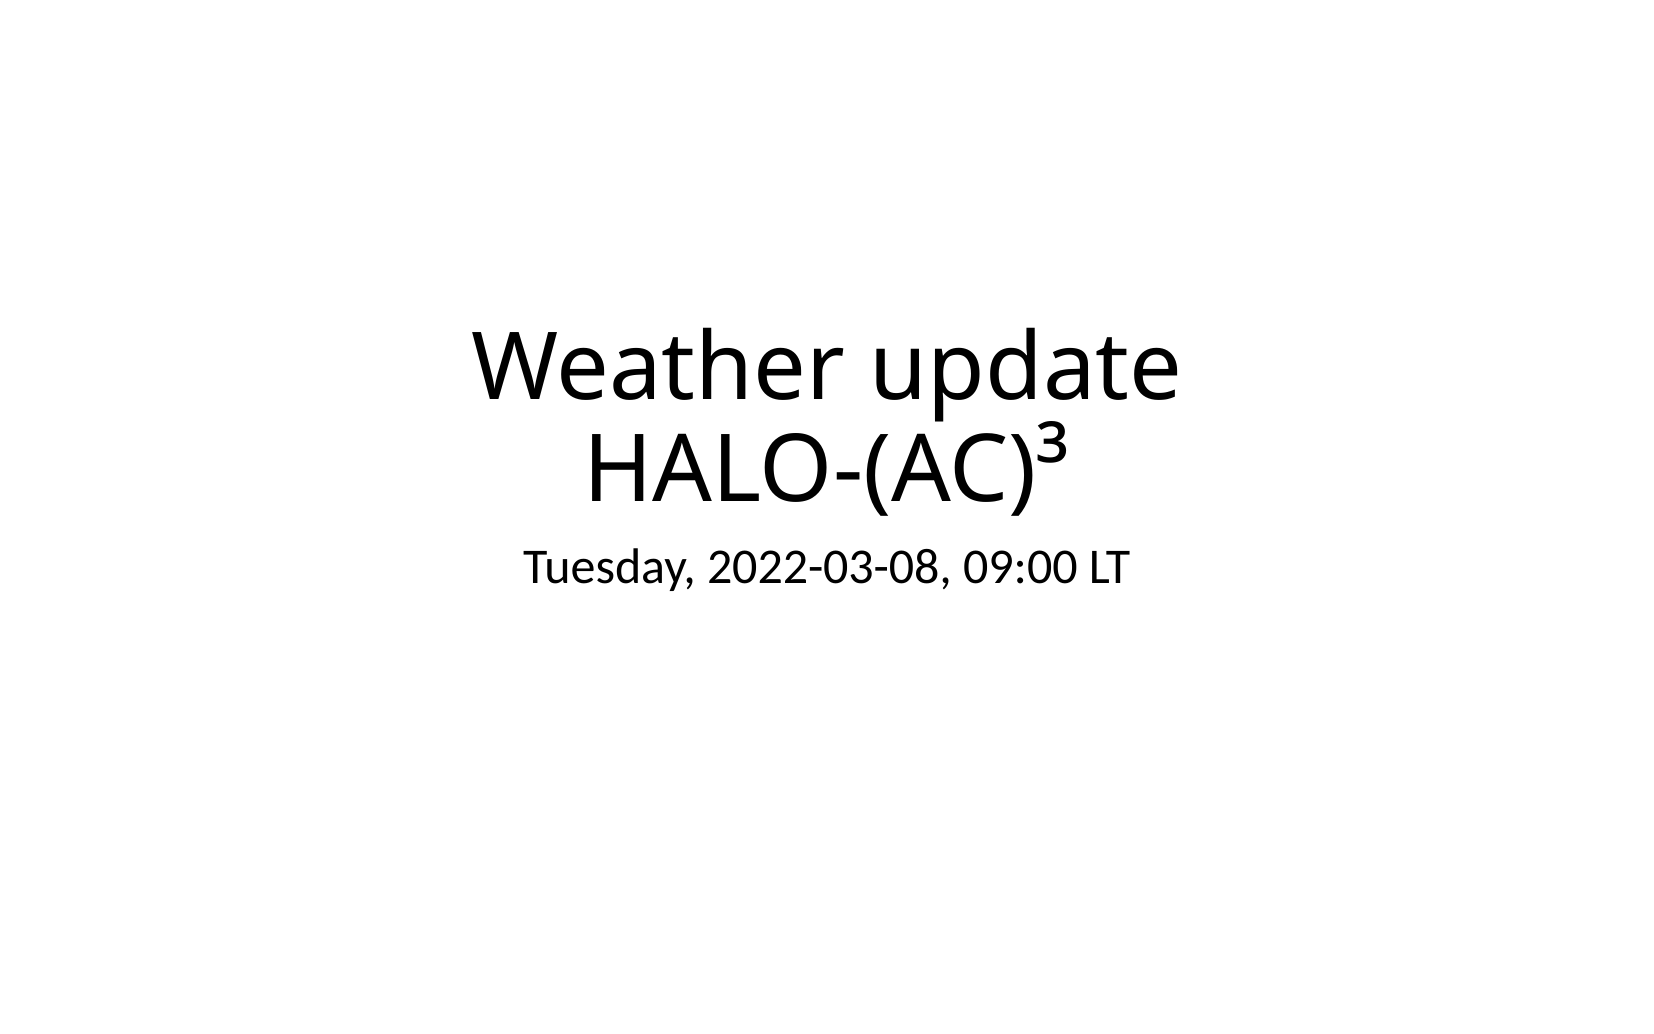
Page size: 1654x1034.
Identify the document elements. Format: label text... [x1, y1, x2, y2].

text_box Tuesday, 2022-03-08, 09:00 LT [206, 533, 1447, 793]
text_box Weather update HALO-(AC)³ [206, 169, 1447, 529]
